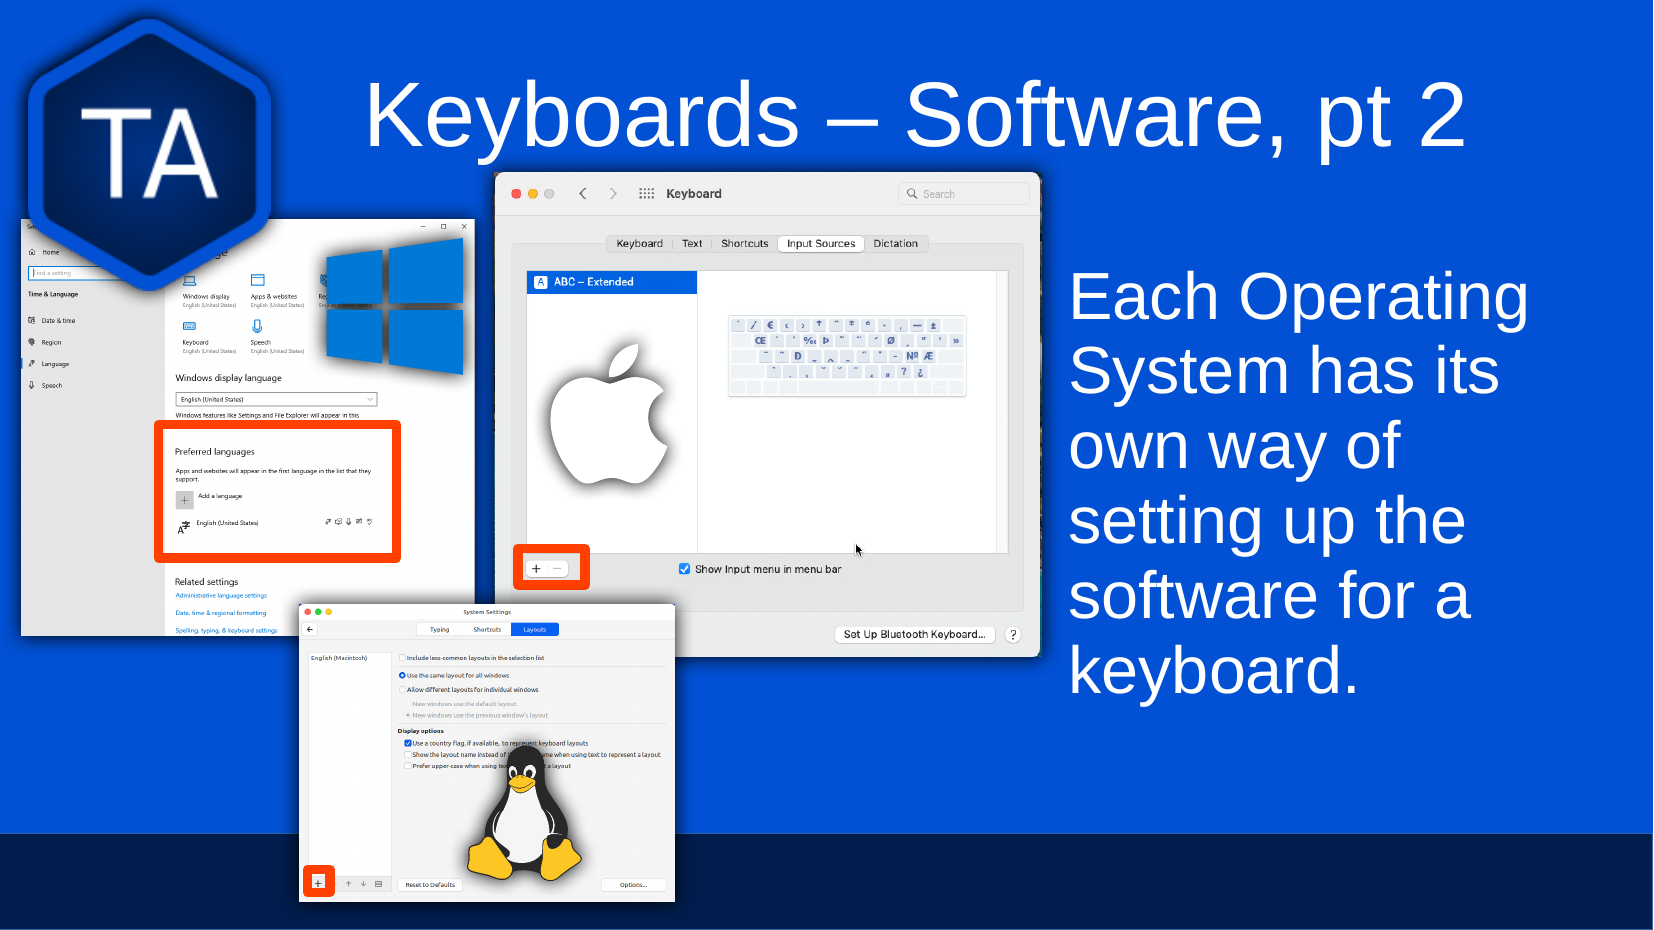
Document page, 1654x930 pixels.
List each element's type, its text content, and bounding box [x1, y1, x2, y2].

picture [21, 19, 1042, 902]
list Each Operating System has its own way of setting up the software for a keyboard. [1068, 258, 1571, 757]
title Keyboards – Software, pt 2 [286, 37, 1571, 193]
